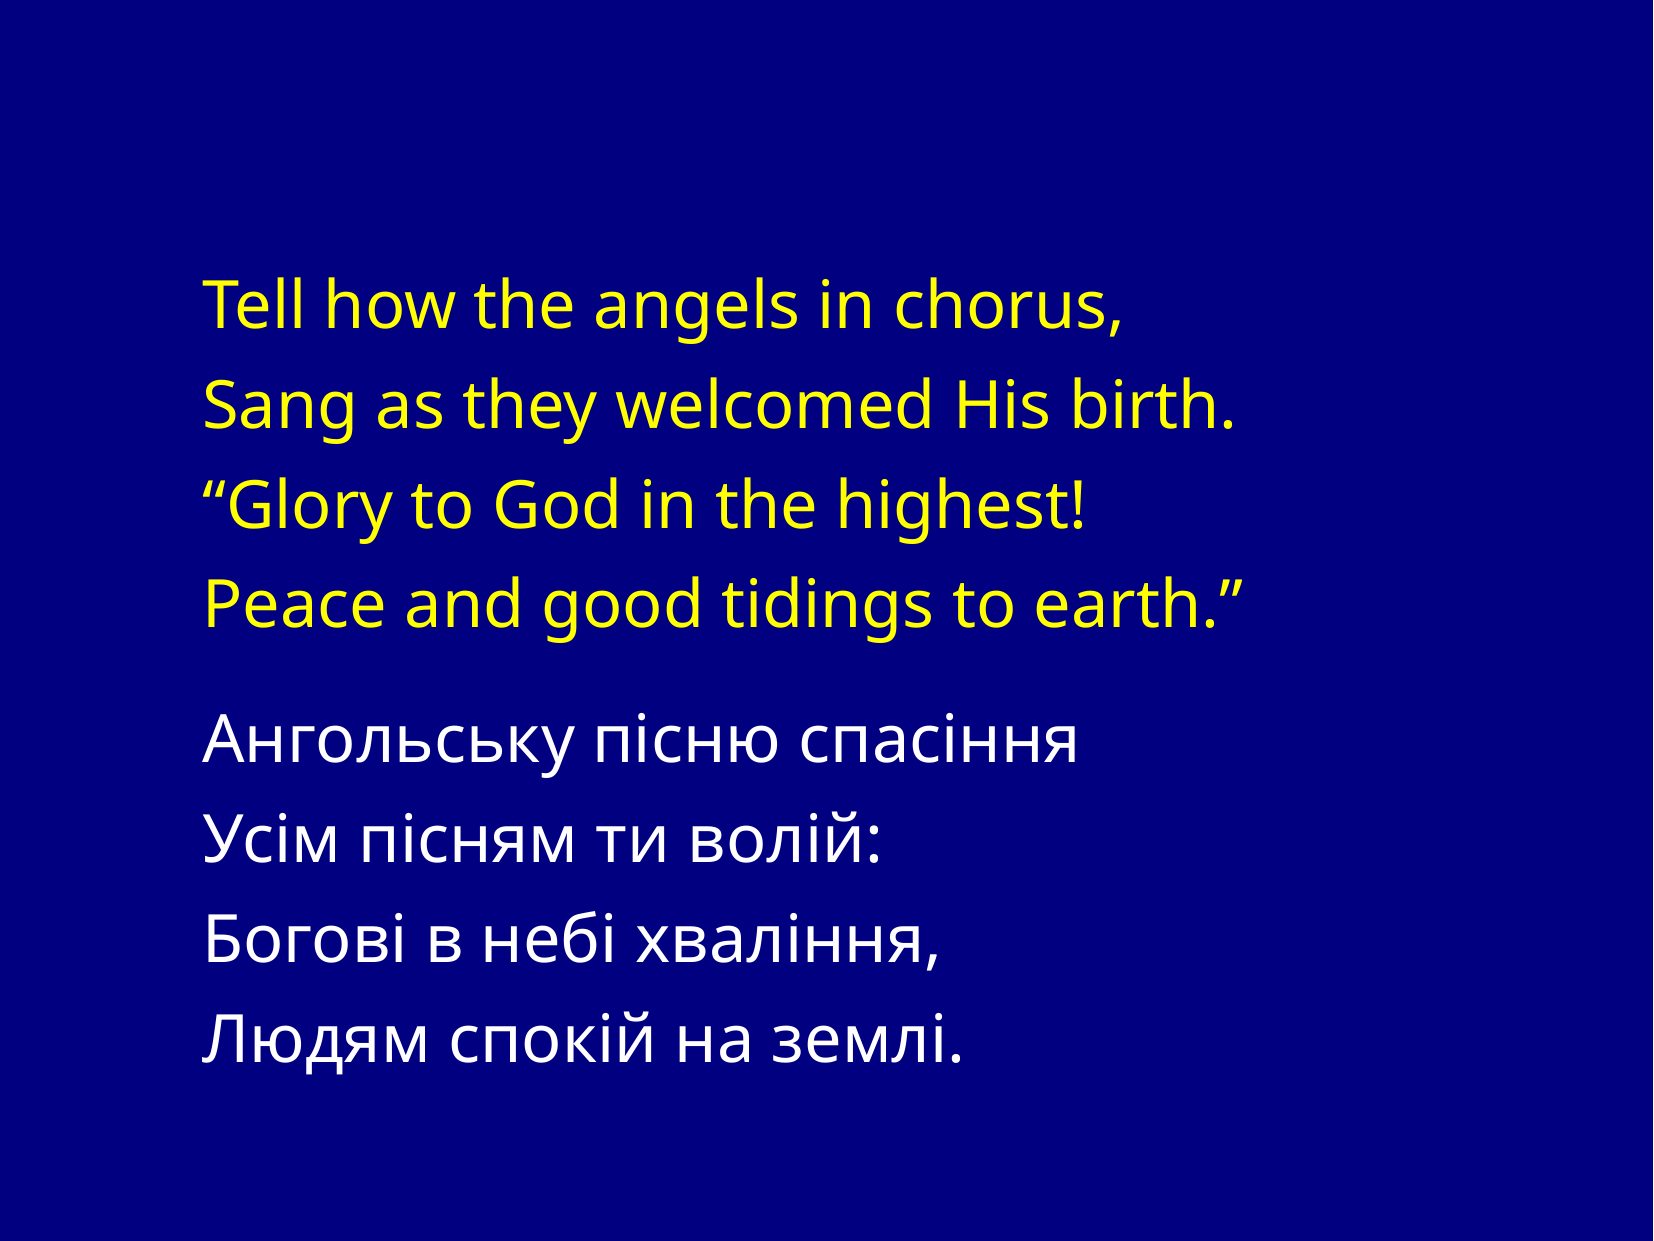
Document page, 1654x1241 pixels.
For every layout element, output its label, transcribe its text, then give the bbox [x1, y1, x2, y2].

text_box Tell how the angels in chorus, Sang as they welcomed His birth. “Glory to God in the highest! Peace and good tidings to earth.” [75, 150, 1576, 638]
text_box Ангольську пісню спасіння Усім пісням ти волій: Богові в небі хваління, Людям спокій на землі. [75, 675, 1576, 1163]
